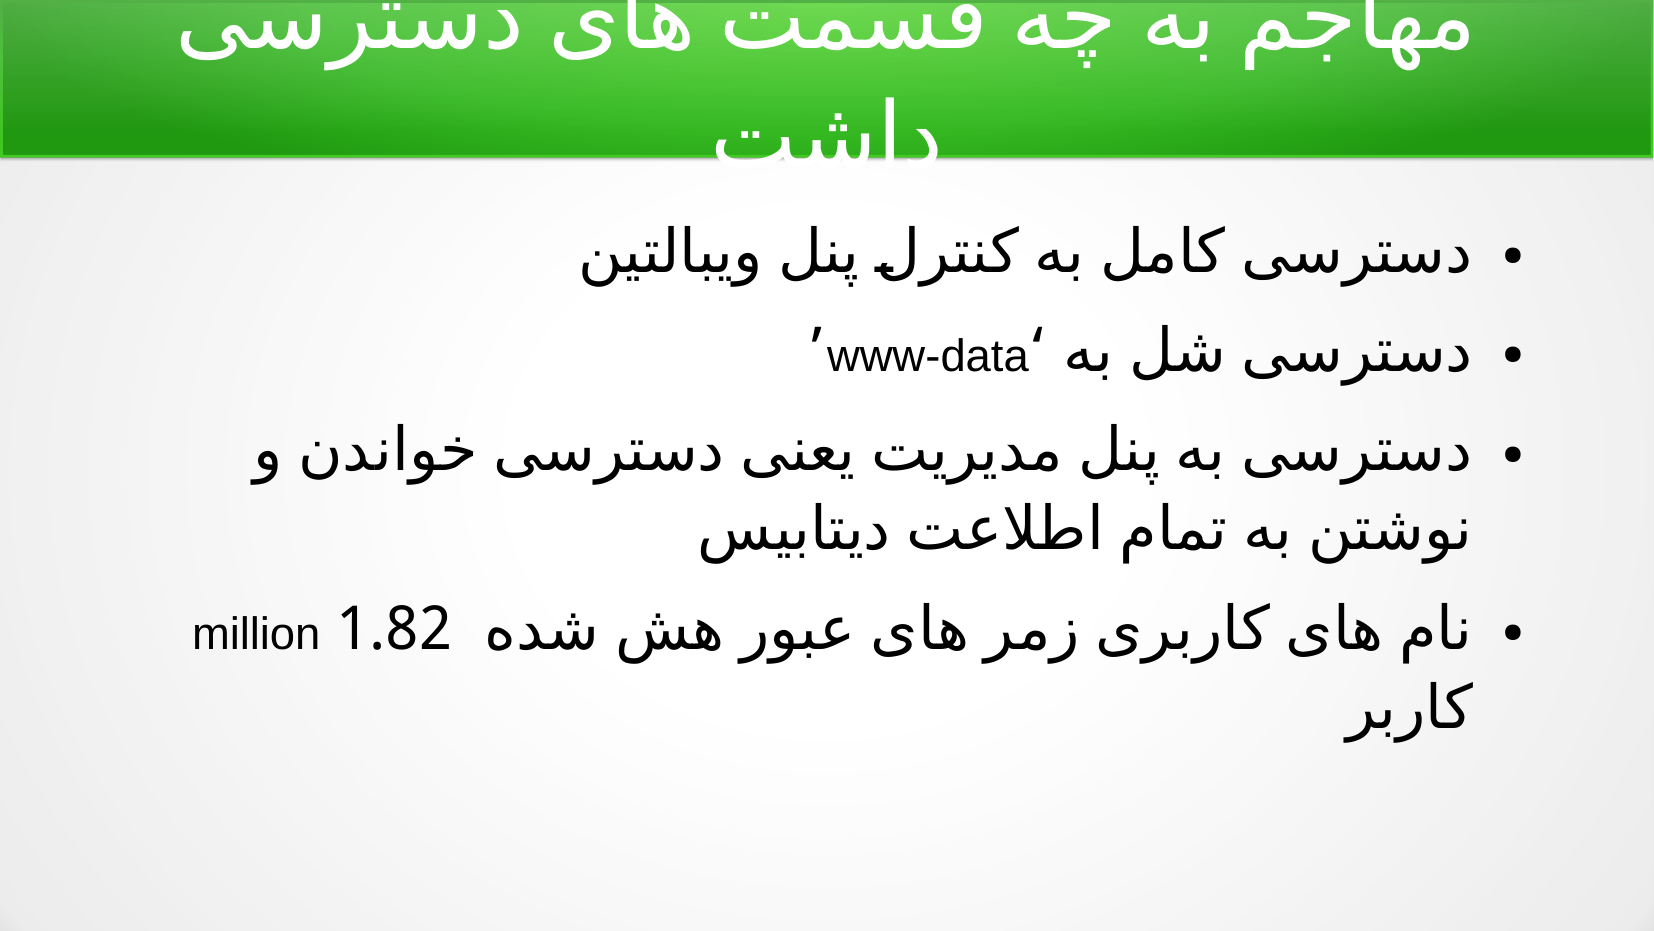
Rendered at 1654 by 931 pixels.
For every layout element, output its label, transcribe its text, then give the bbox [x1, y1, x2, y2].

title مهاجم به چه قسمت های دسترسی داشت [82, 30, 1571, 141]
list دسترسی کامل به کنترل پنل ویبالتین دسترسی شل به ‘www-data’ دسترسی به پنل مدیریت یعنی دسترسی خواندن و نوشتن به تمام اطلاعت دیتابیس نام های کاربری زمر های عبور هش شده 1.82 million کاربر [82, 217, 1538, 758]
